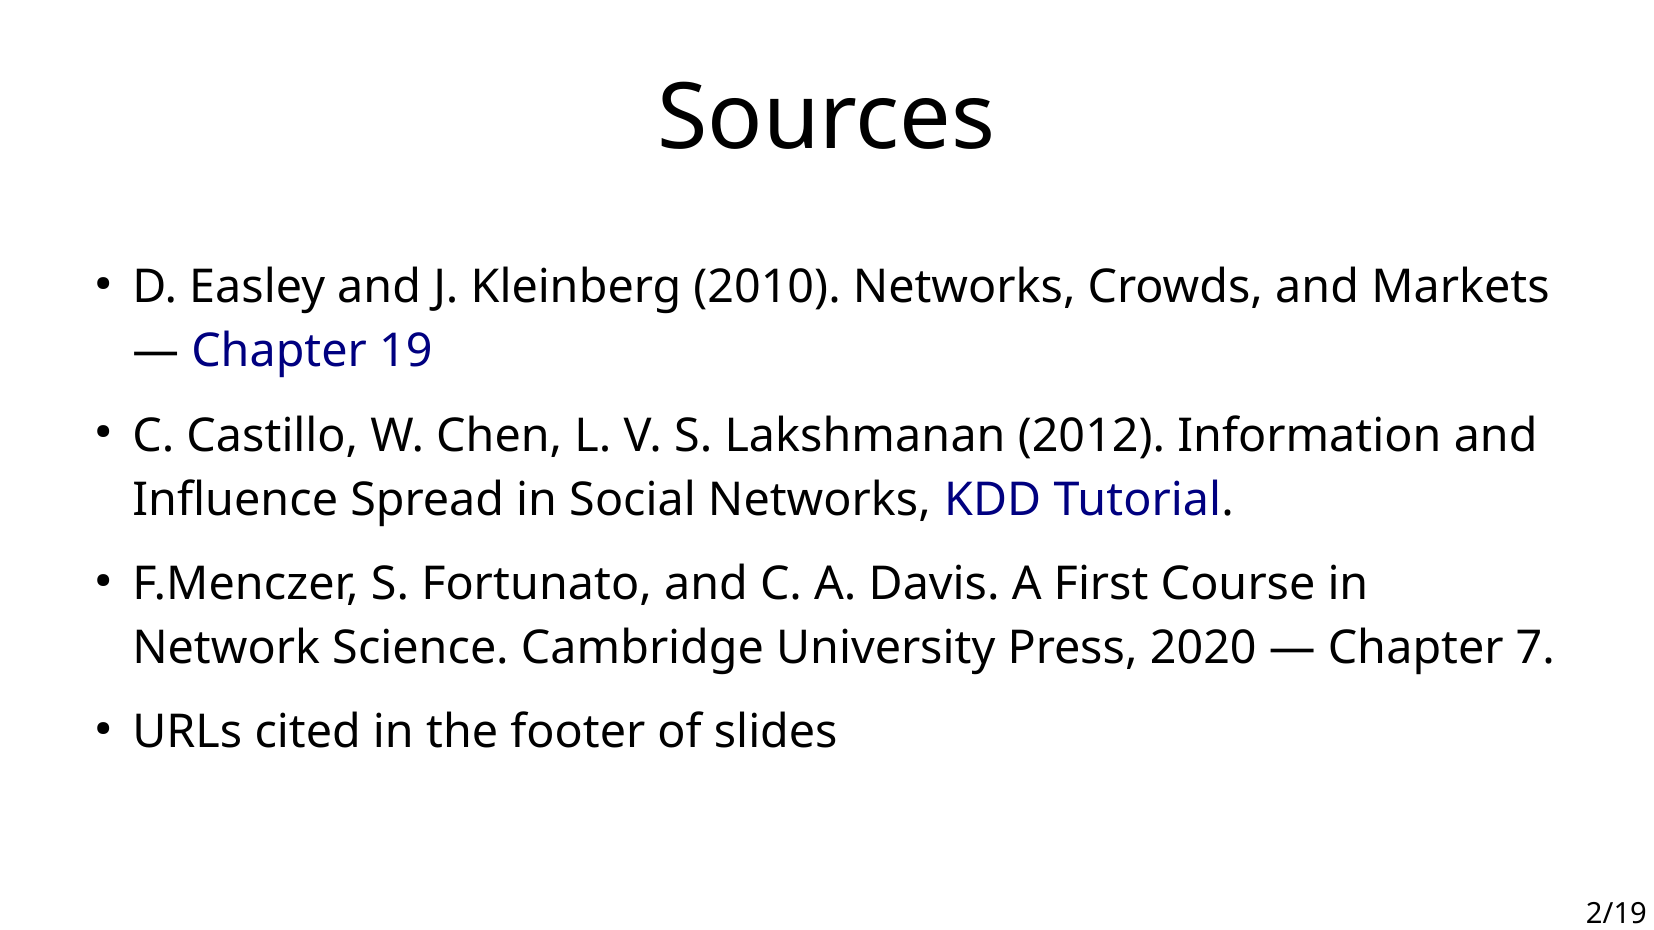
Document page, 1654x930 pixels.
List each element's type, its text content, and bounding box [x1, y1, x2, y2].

list D. Easley and J. Kleinberg (2010). Networks, Crowds, and Markets — Chapter 19 C. Castillo, W. Chen, L. V. S. Lakshmanan (2012). Information and Influence Spread in Social Networks, KDD Tutorial. F.Menczer, S. Fortunato, and C. A. Davis. A First Course in Network Science. Cambridge University Press, 2020 — Chapter 7. URLs cited in the footer of slides [82, 252, 1571, 793]
title Sources [82, 1, 1571, 225]
